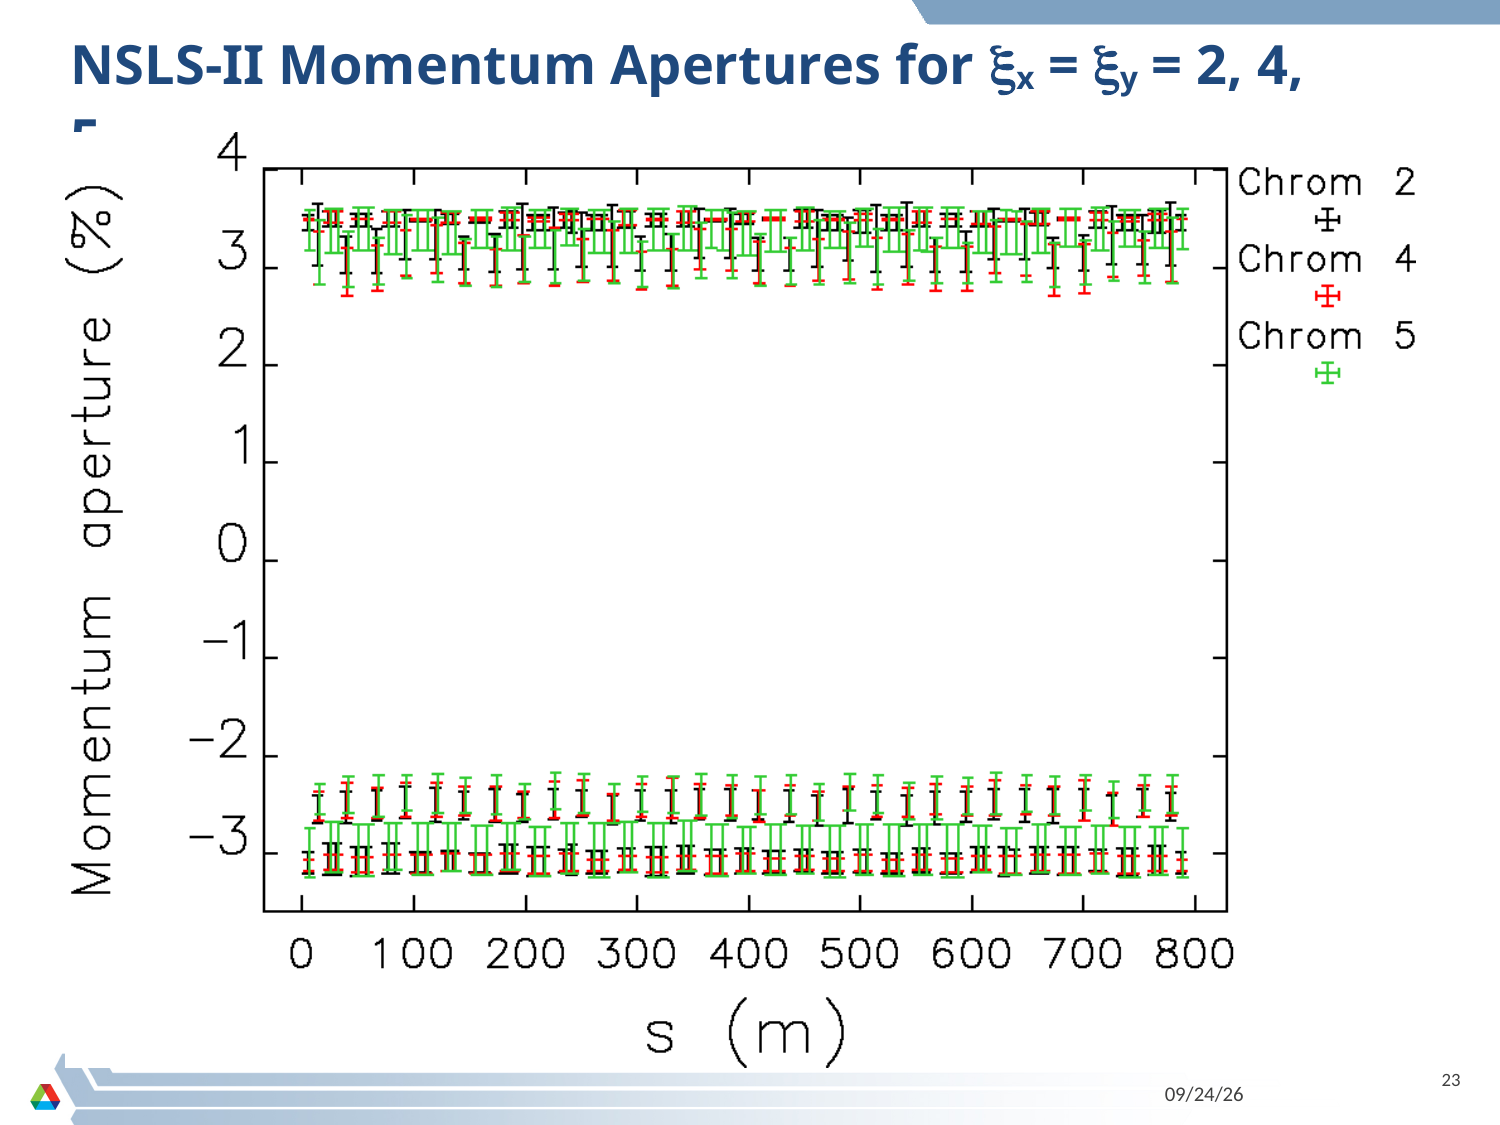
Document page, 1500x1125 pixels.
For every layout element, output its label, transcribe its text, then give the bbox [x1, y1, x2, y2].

title NSLS-II Momentum Apertures for x = y = 2, 4, 5 [55, 50, 1361, 151]
picture [0, 132, 1500, 1125]
picture [0, 0, 1500, 26]
